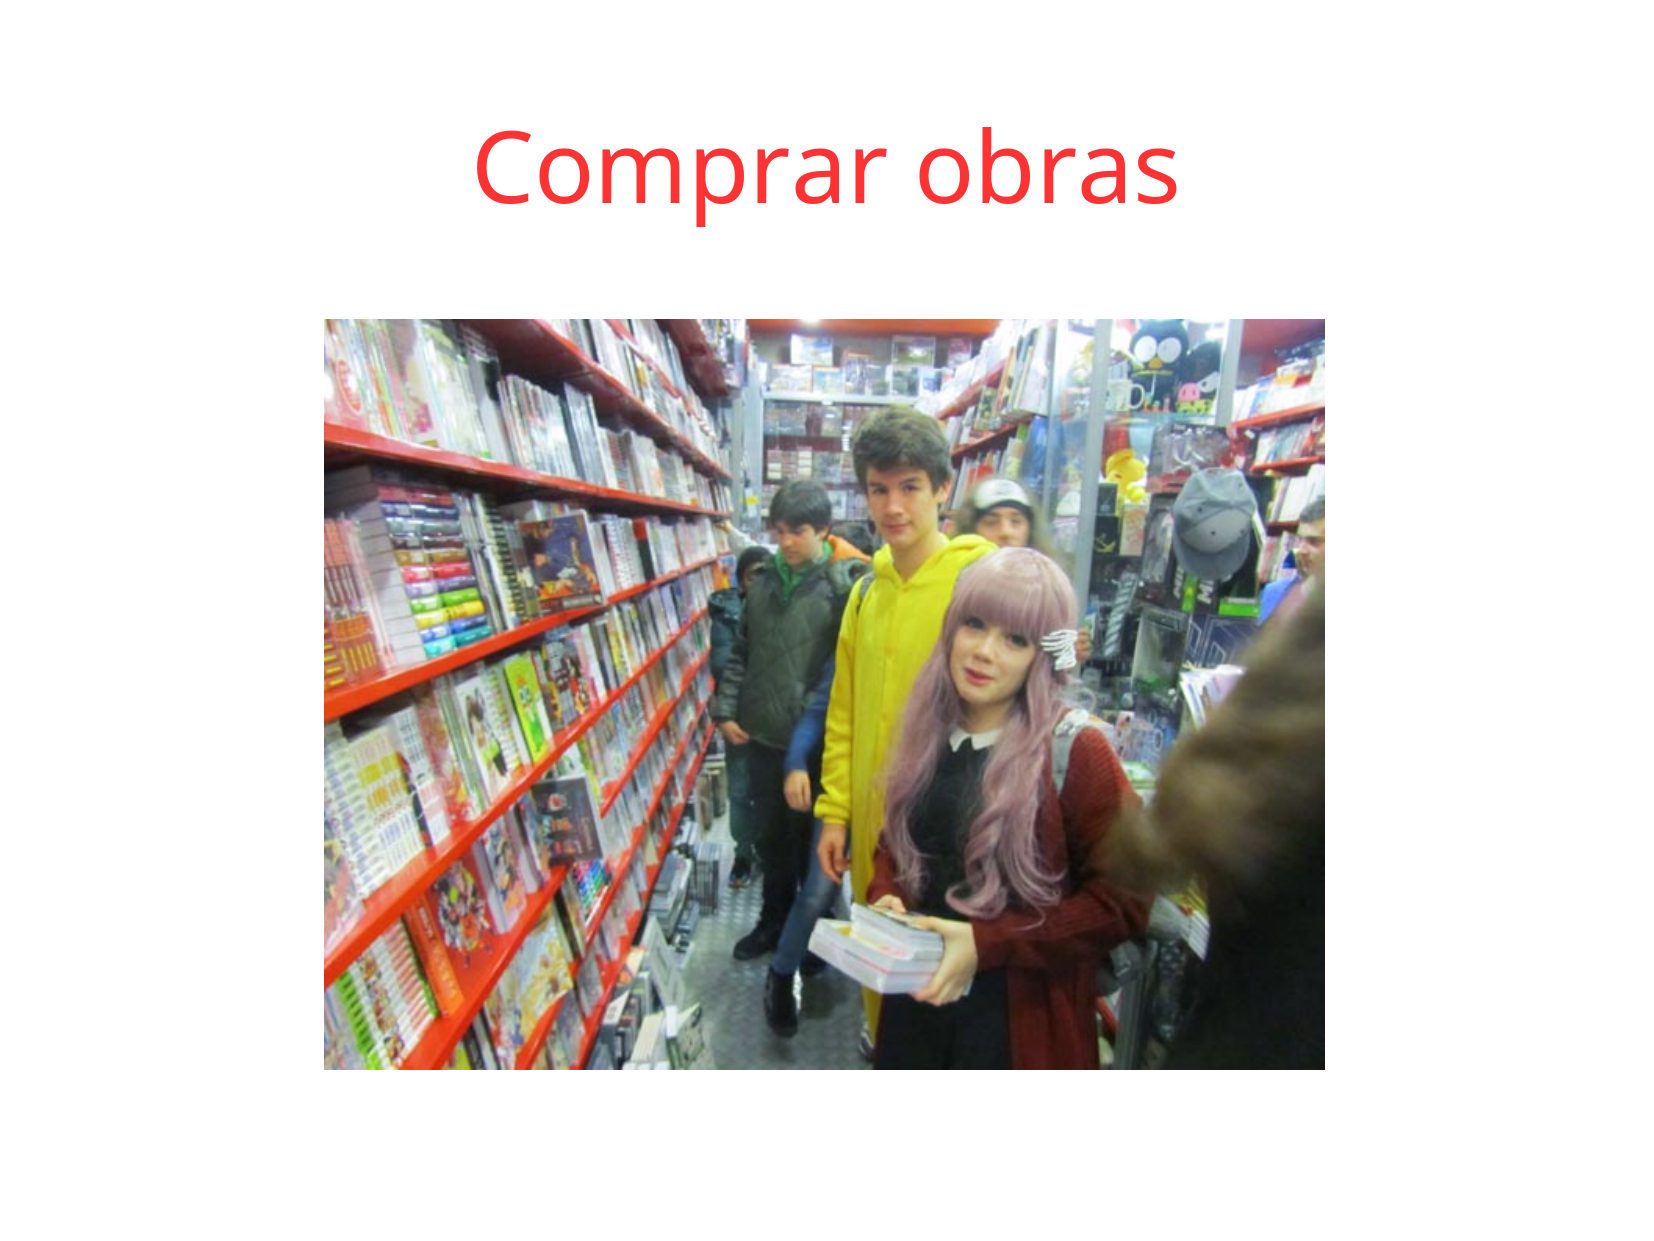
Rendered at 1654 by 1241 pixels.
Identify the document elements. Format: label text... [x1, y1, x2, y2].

picture [324, 319, 1325, 1070]
title Comprar obras [82, 49, 1571, 257]
